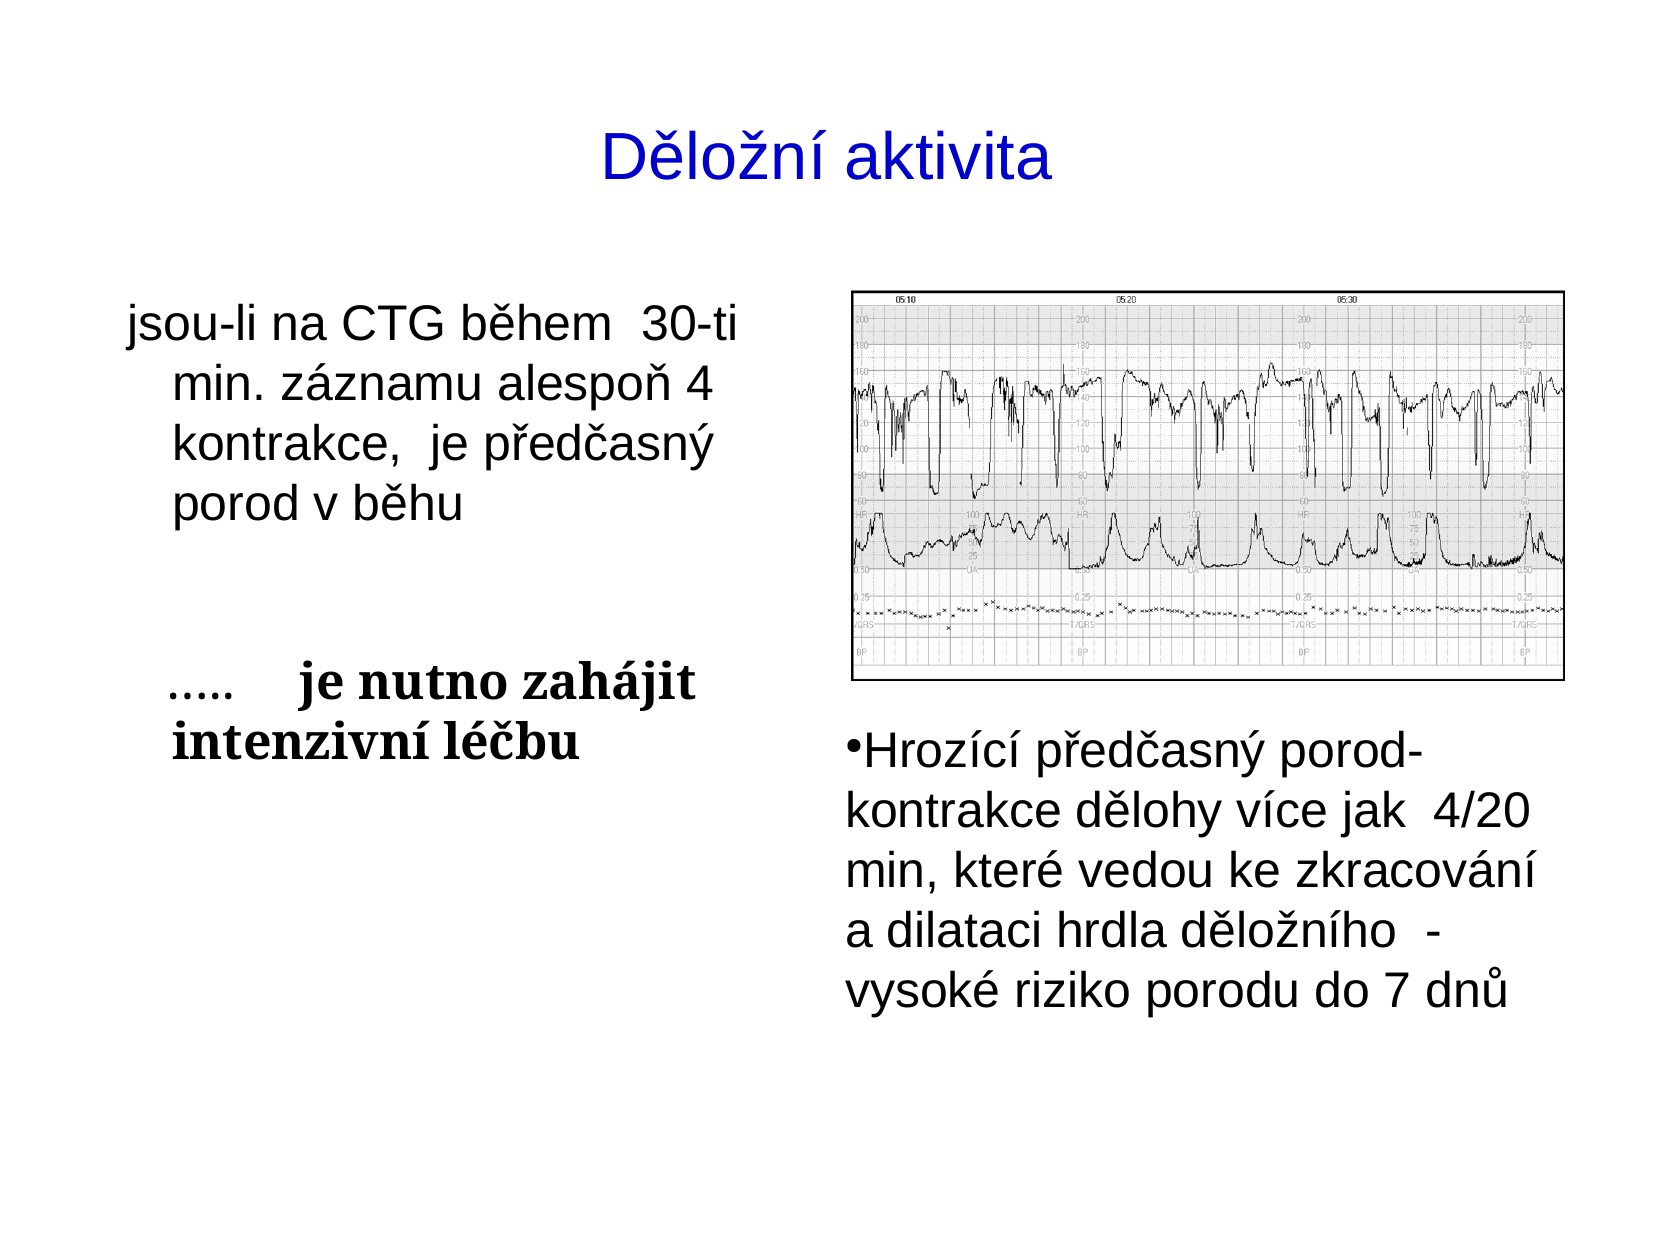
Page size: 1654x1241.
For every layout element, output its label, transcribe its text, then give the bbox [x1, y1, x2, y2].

list Hrozící předčasný porod- kontrakce dělohy více jak 4/20 min, které vedou ke zkracování a dilataci hrdla děložního - vysoké riziko porodu do 7 dnů [845, 717, 1572, 1172]
title Děložní aktivita [82, 49, 1571, 257]
list jsou-li na CTG během 30-ti min. záznamu alespoň 4 kontrakce, je předčasný porod v běhu ….. je nutno zahájit intenzivní léčbu [82, 290, 809, 1109]
picture [851, 290, 1565, 681]
